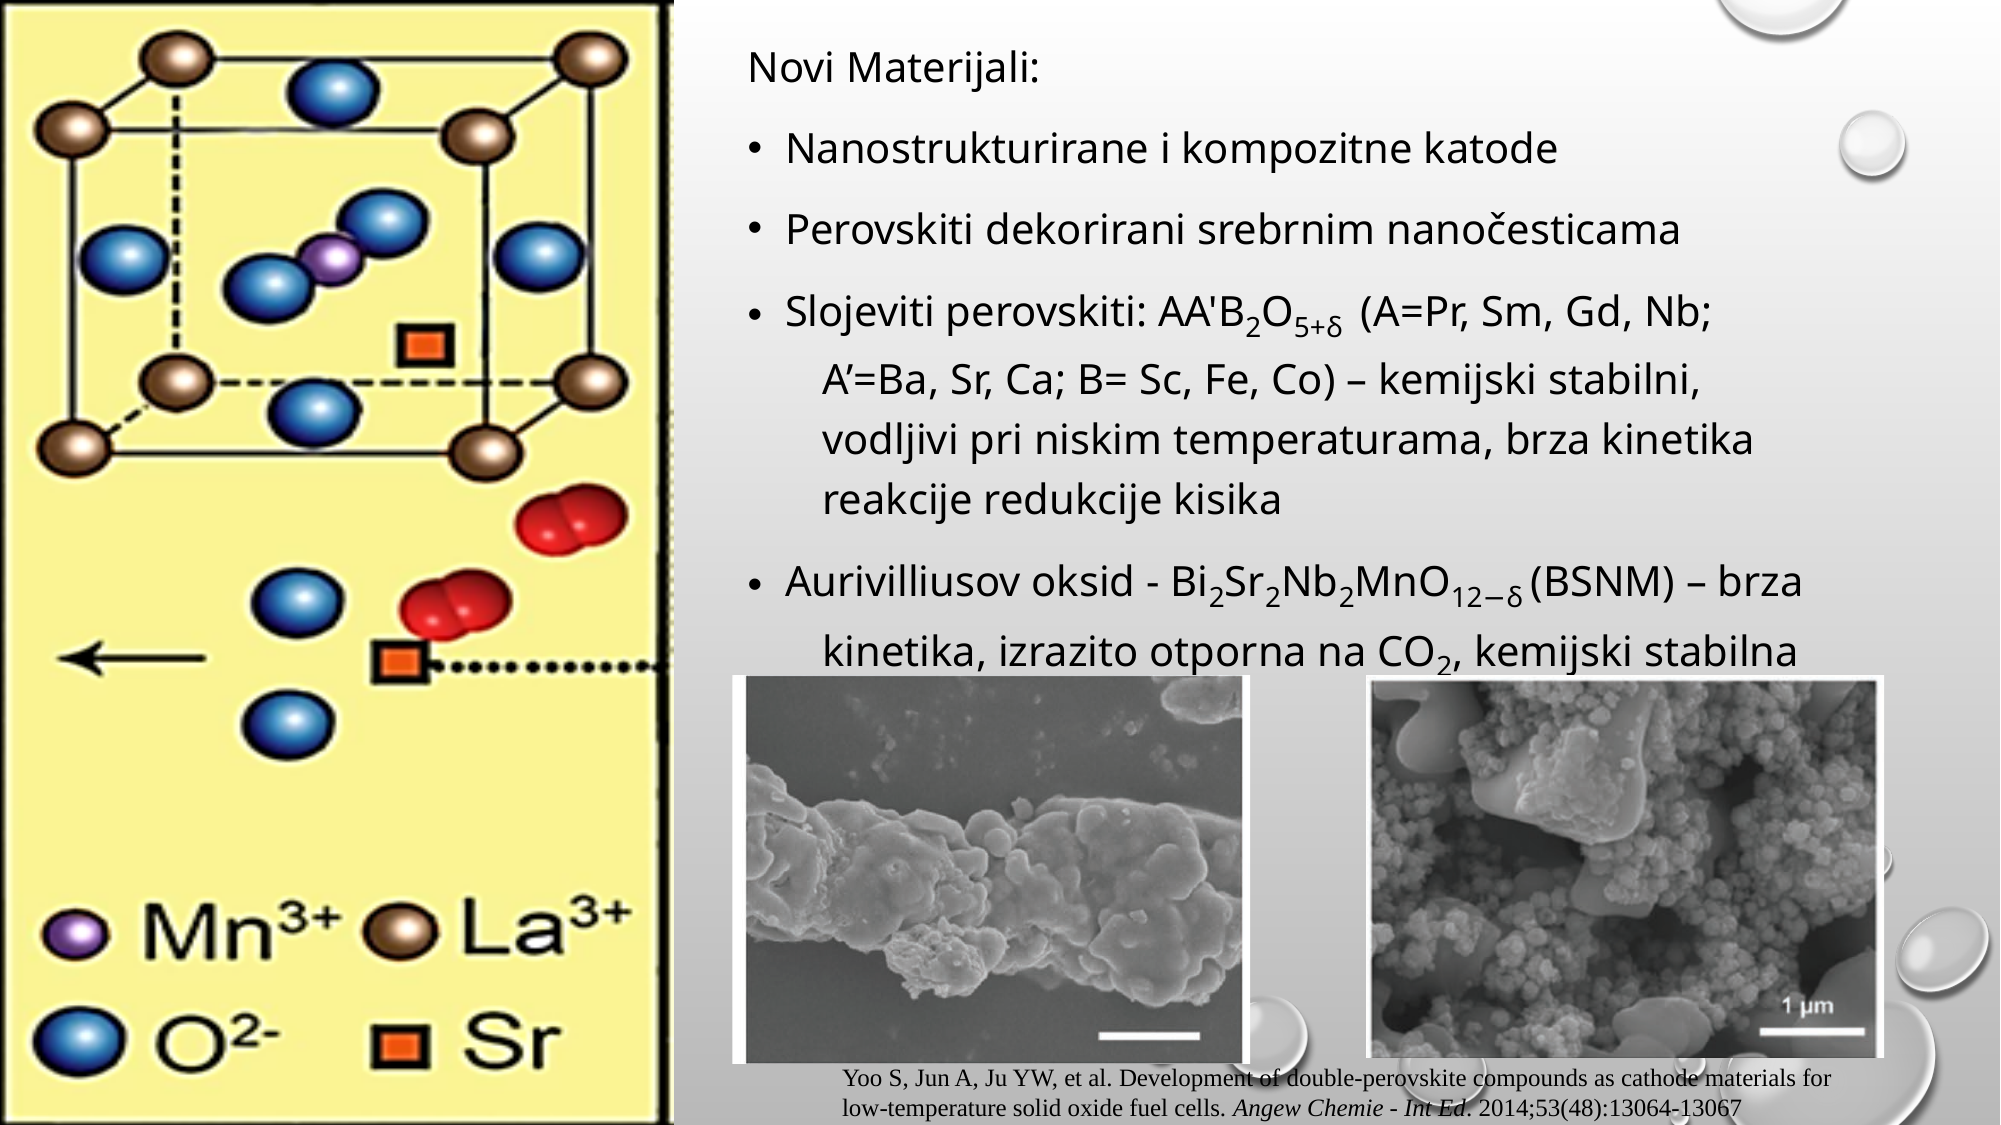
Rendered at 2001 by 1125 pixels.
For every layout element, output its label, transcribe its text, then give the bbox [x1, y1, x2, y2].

text_box Yoo S, Jun A, Ju YW, et al. Development of double-perovskite compounds as cathode materials for low-temperature solid oxide fuel cells. Angew Chemie - Int Ed. 2014;53(48):13064-13067 [827, 1054, 1885, 1125]
picture [0, 0, 2000, 1125]
list Novi Materijali: Nanostrukturirane i kompozitne katode Perovskiti dekorirani srebrnim nanočesticama Slojeviti perovskiti: AA'B2O5+δ (A=Pr, Sm, Gd, Nb; A’=Ba, Sr, Ca; B= Sc, Fe, Co) – kemijski stabilni, vodljivi pri niskim temperaturama, brza kinetika reakcije redukcije kisika Aurivilliusov oksid - Bi2Sr2Nb2MnO12−δ (BSNM) – brza kinetika, izrazito otporna na CO2, kemijski stabilna [732, 23, 1828, 951]
